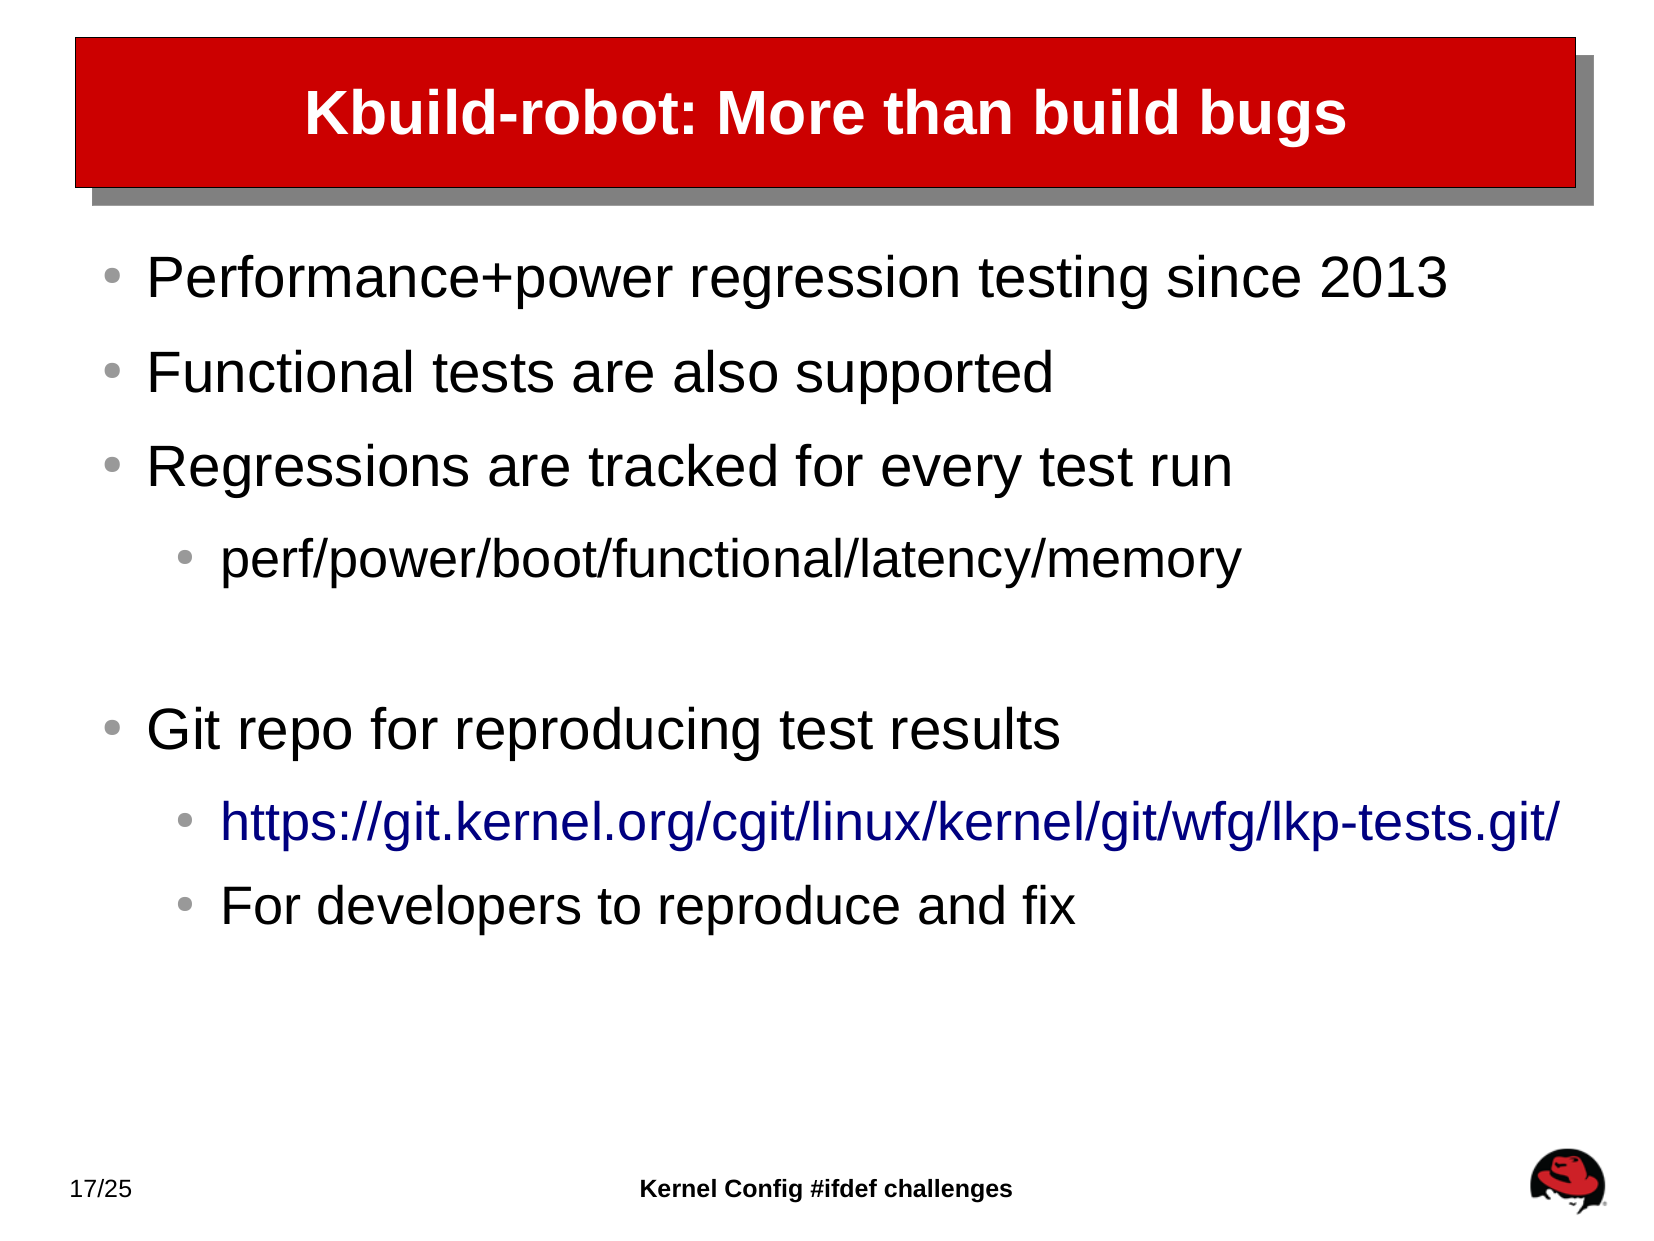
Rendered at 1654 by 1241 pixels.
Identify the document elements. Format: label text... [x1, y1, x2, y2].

title Kbuild-robot: More than build bugs [82, 37, 1571, 188]
list Performance+power regression testing since 2013 Functional tests are also supported Regressions are tracked for every test run perf/power/boot/functional/latency/memory Git repo for reproducing test results https://git.kernel.org/cgit/linux/kernel/git/wfg/lkp-tests.git/ For developers to reproduce and fix [86, 244, 1576, 1039]
picture [1529, 1146, 1613, 1224]
